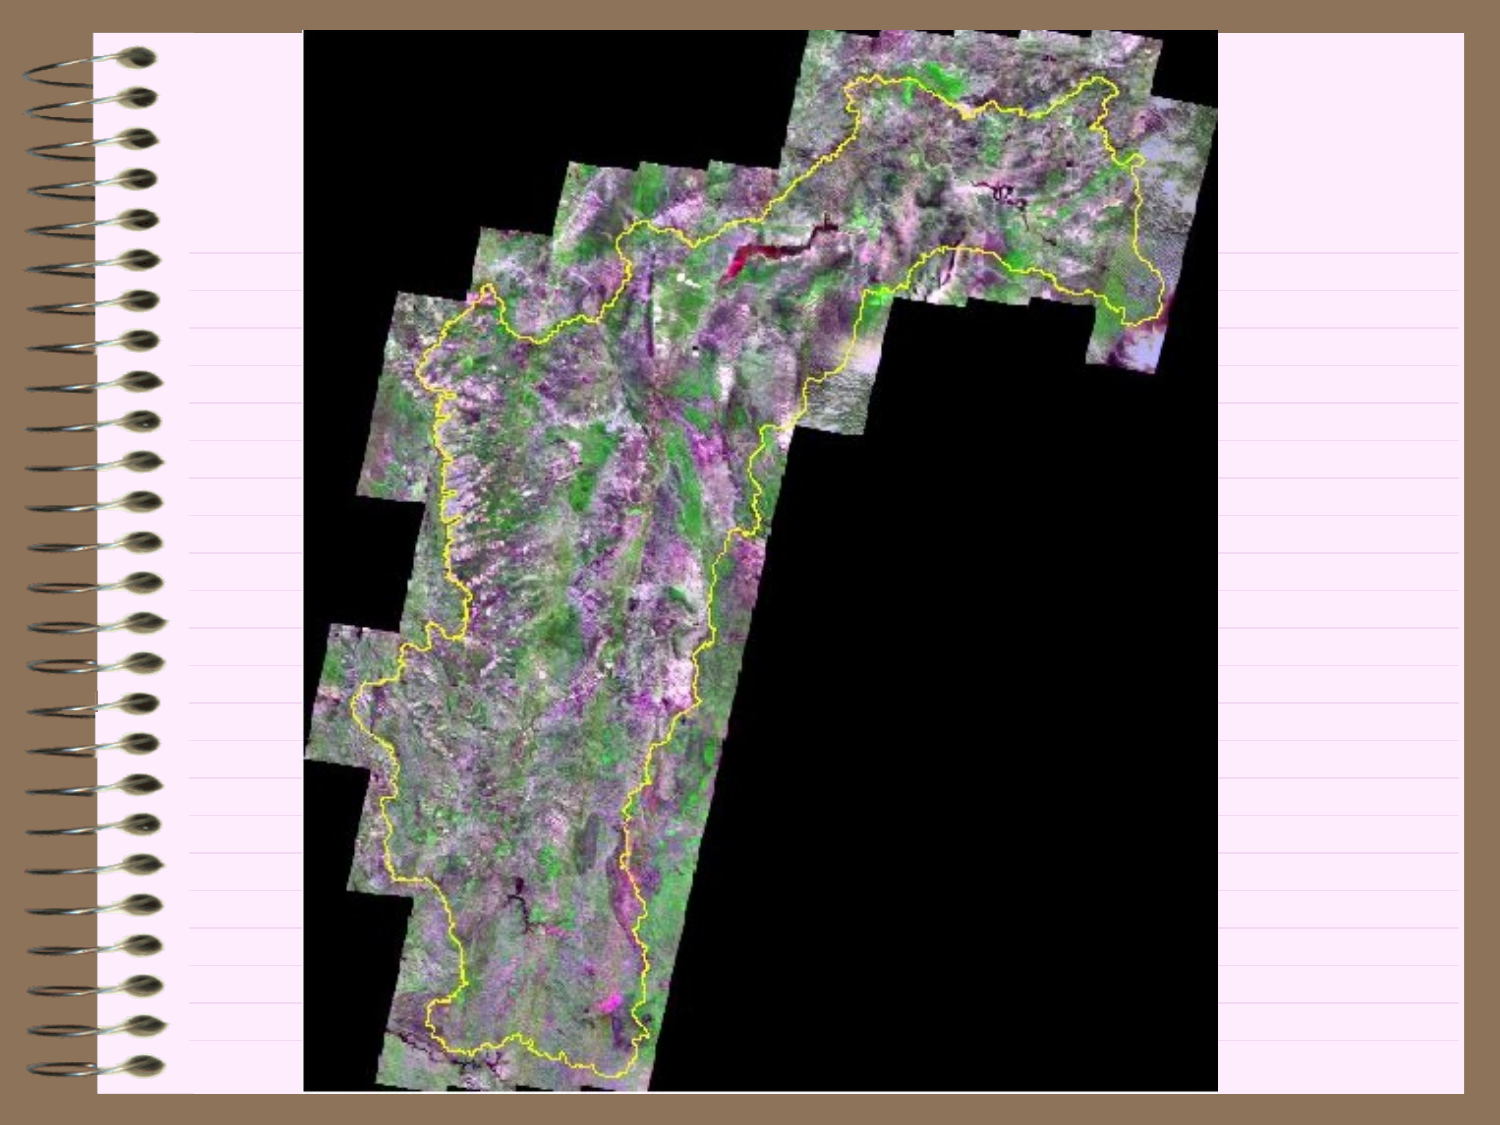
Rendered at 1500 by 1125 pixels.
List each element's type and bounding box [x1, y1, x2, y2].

picture [0, 8, 194, 1115]
picture [302, 30, 1218, 1094]
